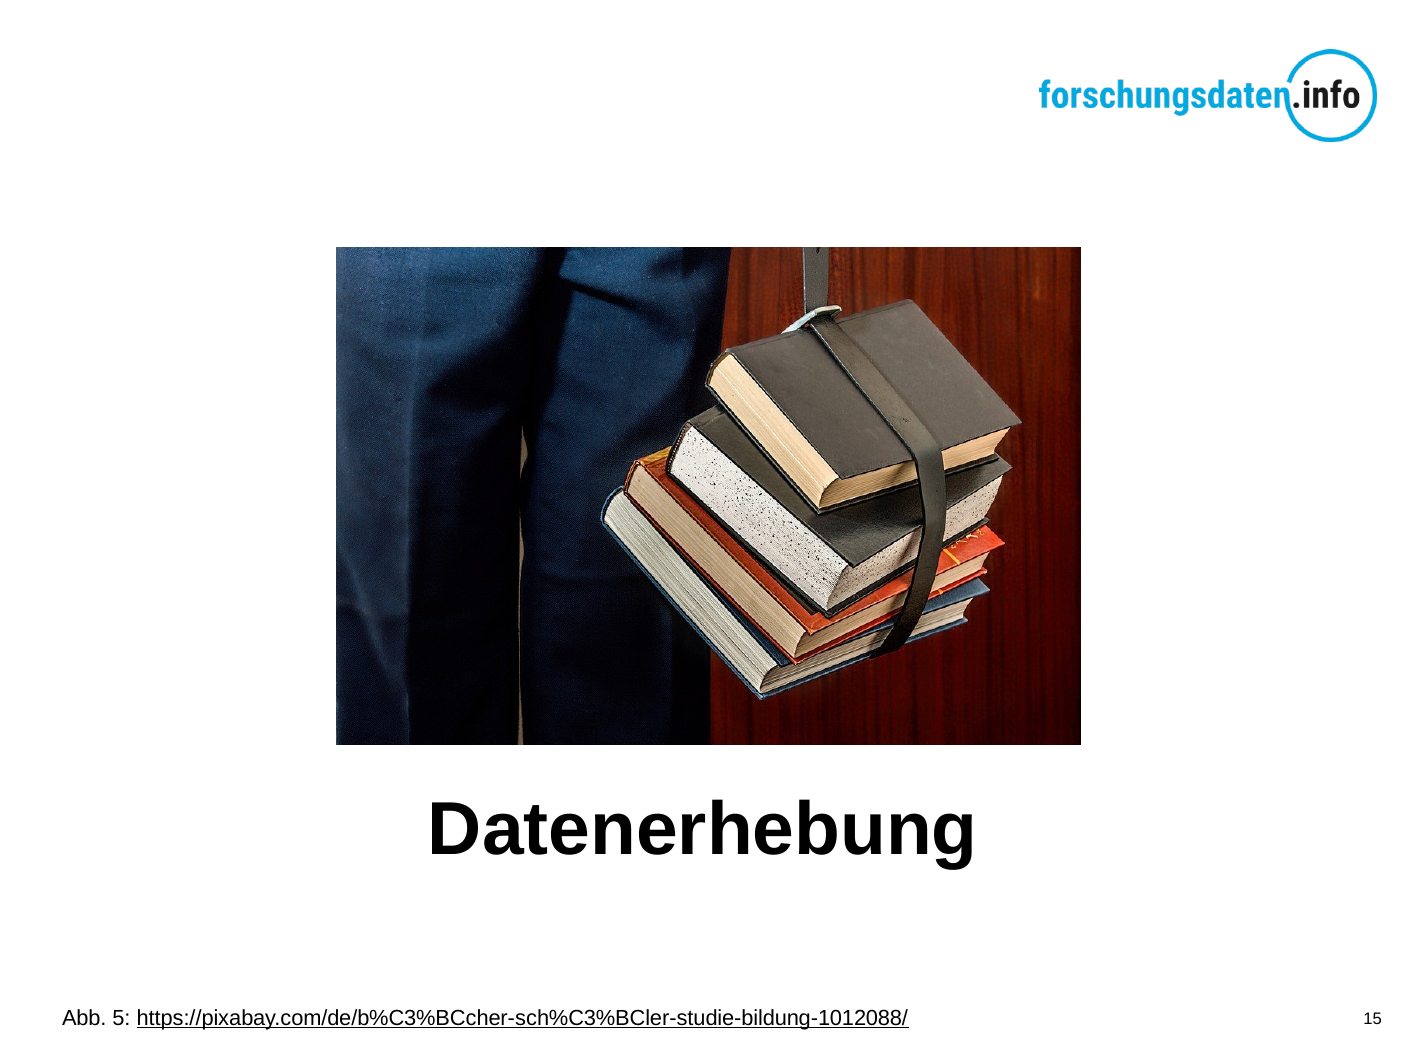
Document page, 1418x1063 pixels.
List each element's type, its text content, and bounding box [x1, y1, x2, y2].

slide_number <Nummer> [1146, 1003, 1382, 1028]
picture [1039, 49, 1372, 142]
picture [1342, 107, 1377, 142]
picture [336, 247, 1081, 745]
title Datenerhebung [35, 779, 1371, 957]
picture [1339, 49, 1377, 85]
text_box Abb. 5: https://pixabay.com/de/b%C3%BCcher-sch%C3%BCler-studie-bildung-1012088/ [47, 996, 1146, 1038]
